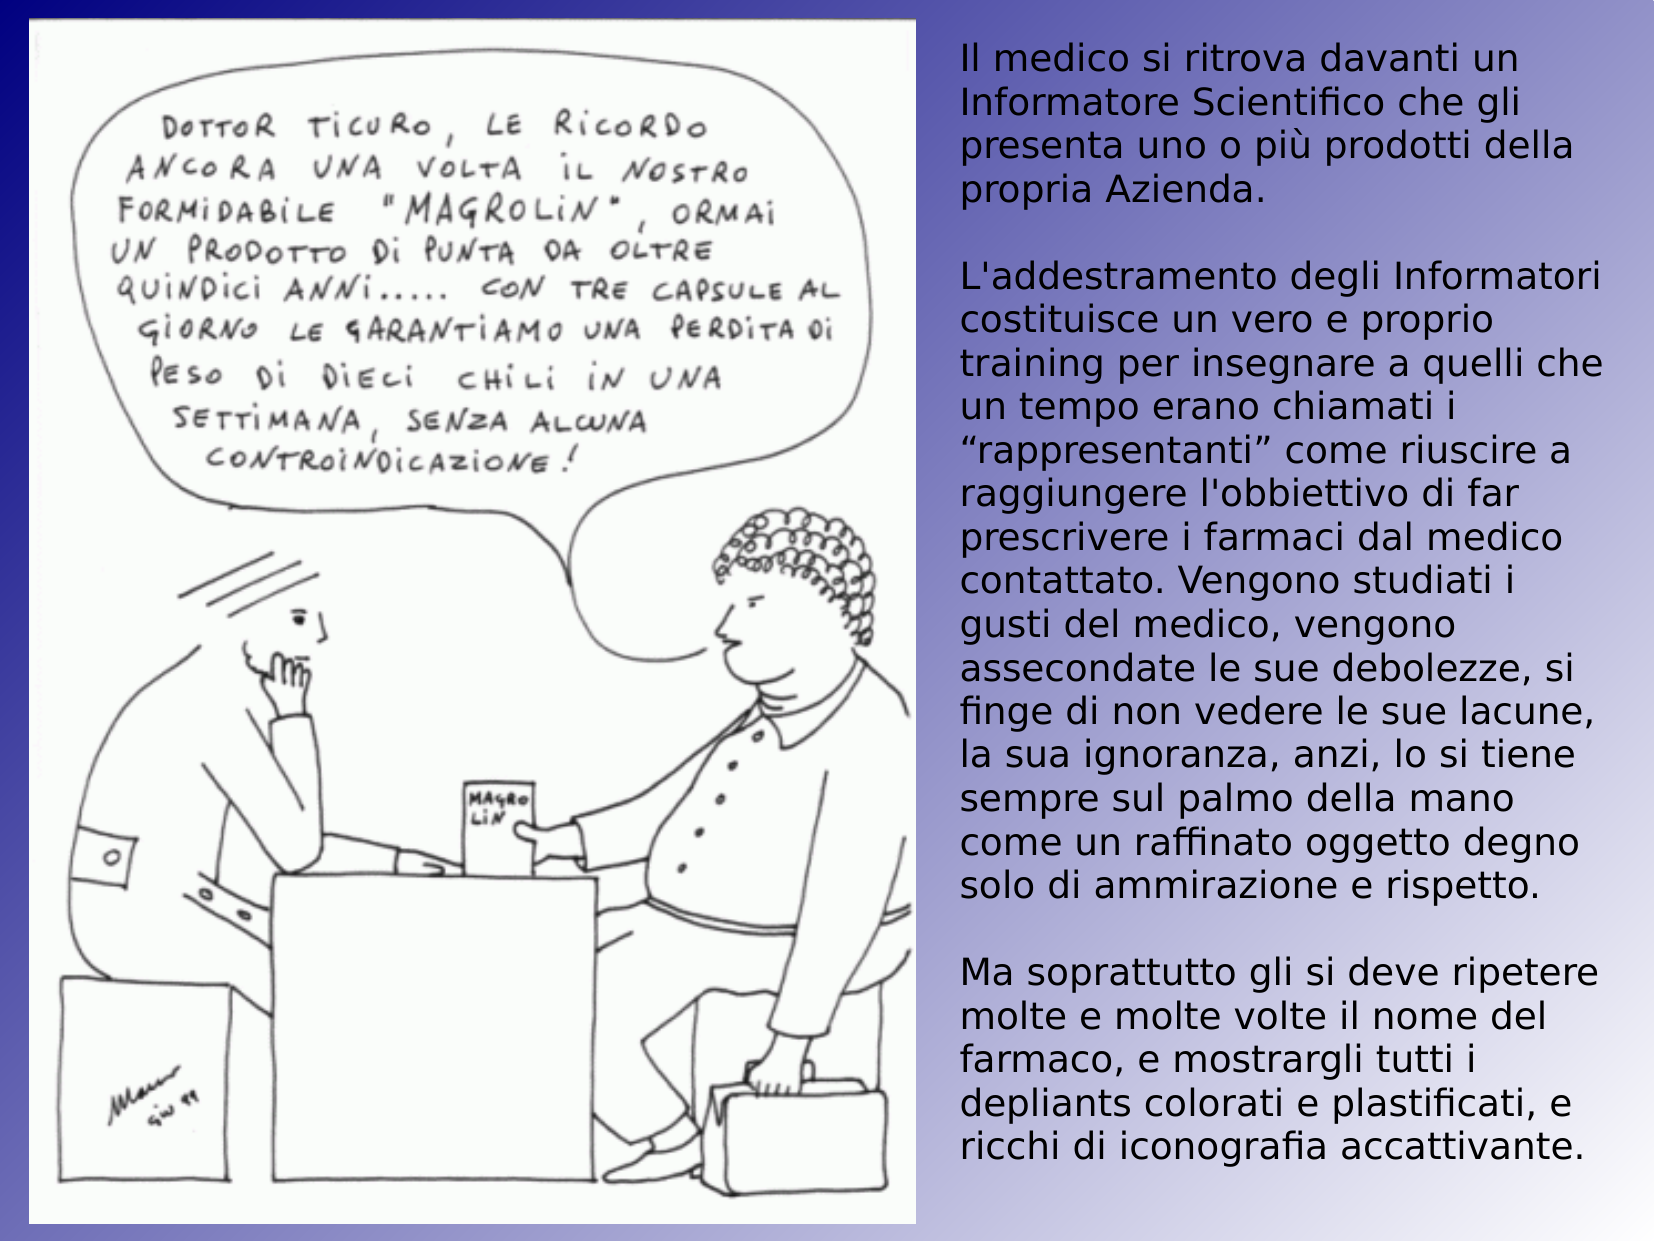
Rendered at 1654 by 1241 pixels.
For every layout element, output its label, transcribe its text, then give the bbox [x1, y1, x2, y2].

picture [29, 18, 916, 1224]
text_box Il medico si ritrova davanti un Informatore Scientifico che gli presenta uno o più prodotti della propria Azienda. L'addestramento degli Informatori costituisce un vero e proprio training per insegnare a quelli che un tempo erano chiamati i “rappresentanti” come riuscire a raggiungere l'obbiettivo di far prescrivere i farmaci dal medico contattato. Vengono studiati i gusti del medico, vengono assecondate le sue debolezze, si finge di non vedere le sue lacune, la sua ignoranza, anzi, lo si tiene sempre sul palmo della mano come un raffinato oggetto degno solo di ammirazione e rispetto. Ma soprattutto gli si deve ripetere molte e molte volte il nome del farmaco, e mostrargli tutti i depliants colorati e plastificati, e ricchi di iconografia accattivante. [944, 29, 1625, 1211]
